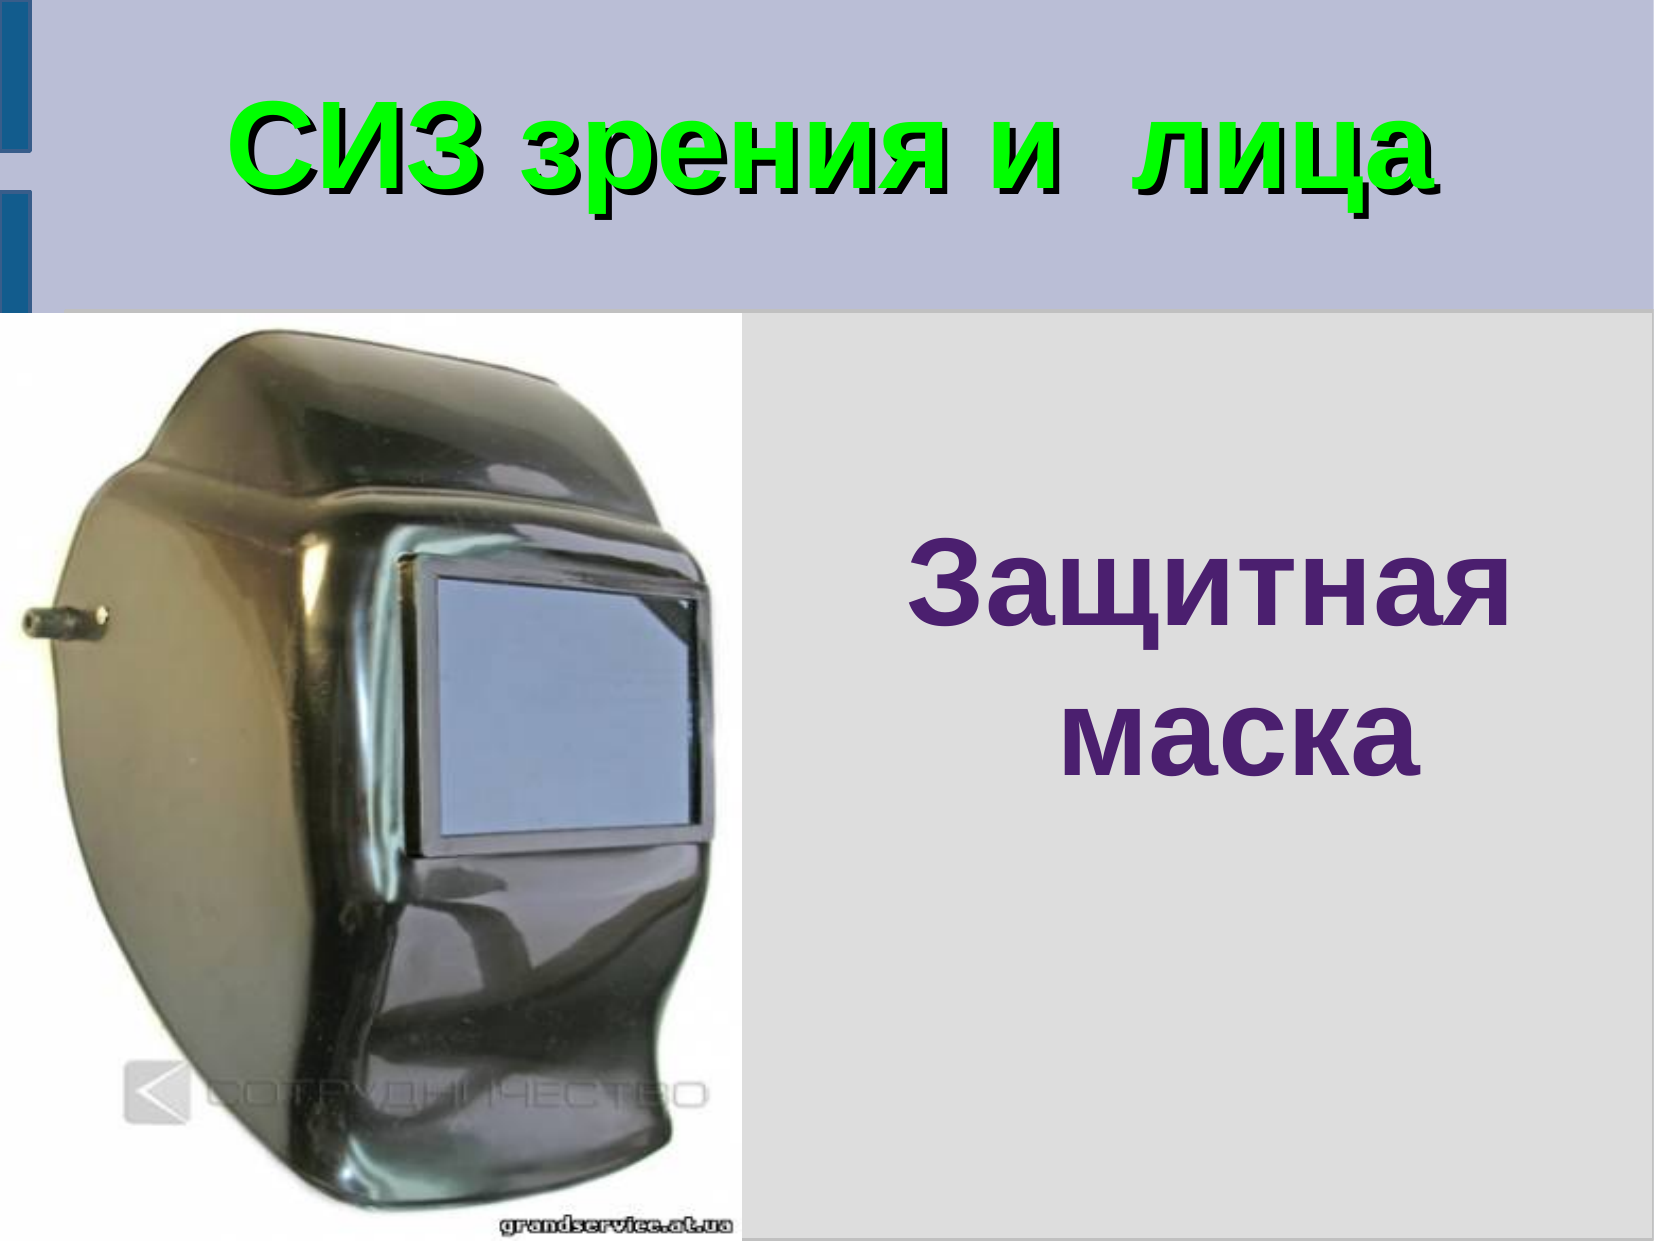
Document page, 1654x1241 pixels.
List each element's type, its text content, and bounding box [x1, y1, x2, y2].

picture [0, 313, 742, 1241]
title СИЗ зрения и лица [124, 35, 1537, 243]
list Защитная маска [773, 350, 1562, 1118]
